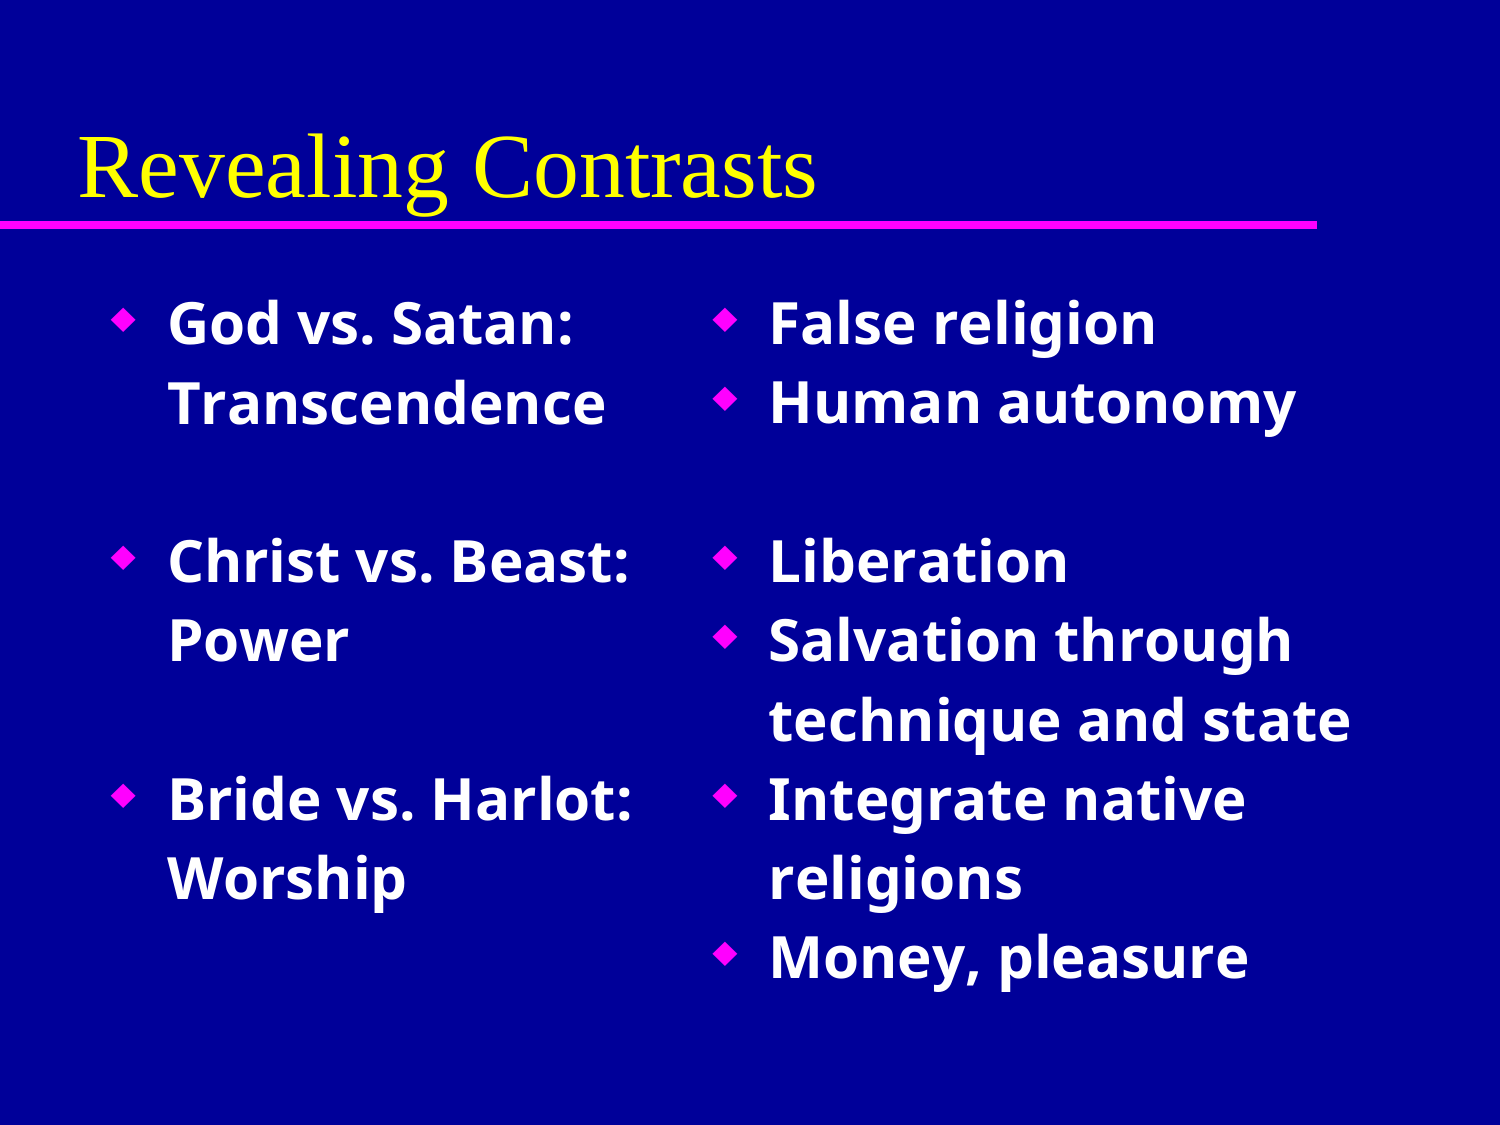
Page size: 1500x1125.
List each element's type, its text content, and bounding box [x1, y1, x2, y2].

title Revealing Contrasts [62, 43, 1338, 225]
list God vs. Satan: Transcendence Christ vs. Beast: Power Bride vs. Harlot: Worship [95, 275, 711, 951]
list False religion Human autonomy Liberation Salvation through technique and state Integrate native religions Money, pleasure [697, 274, 1399, 1063]
